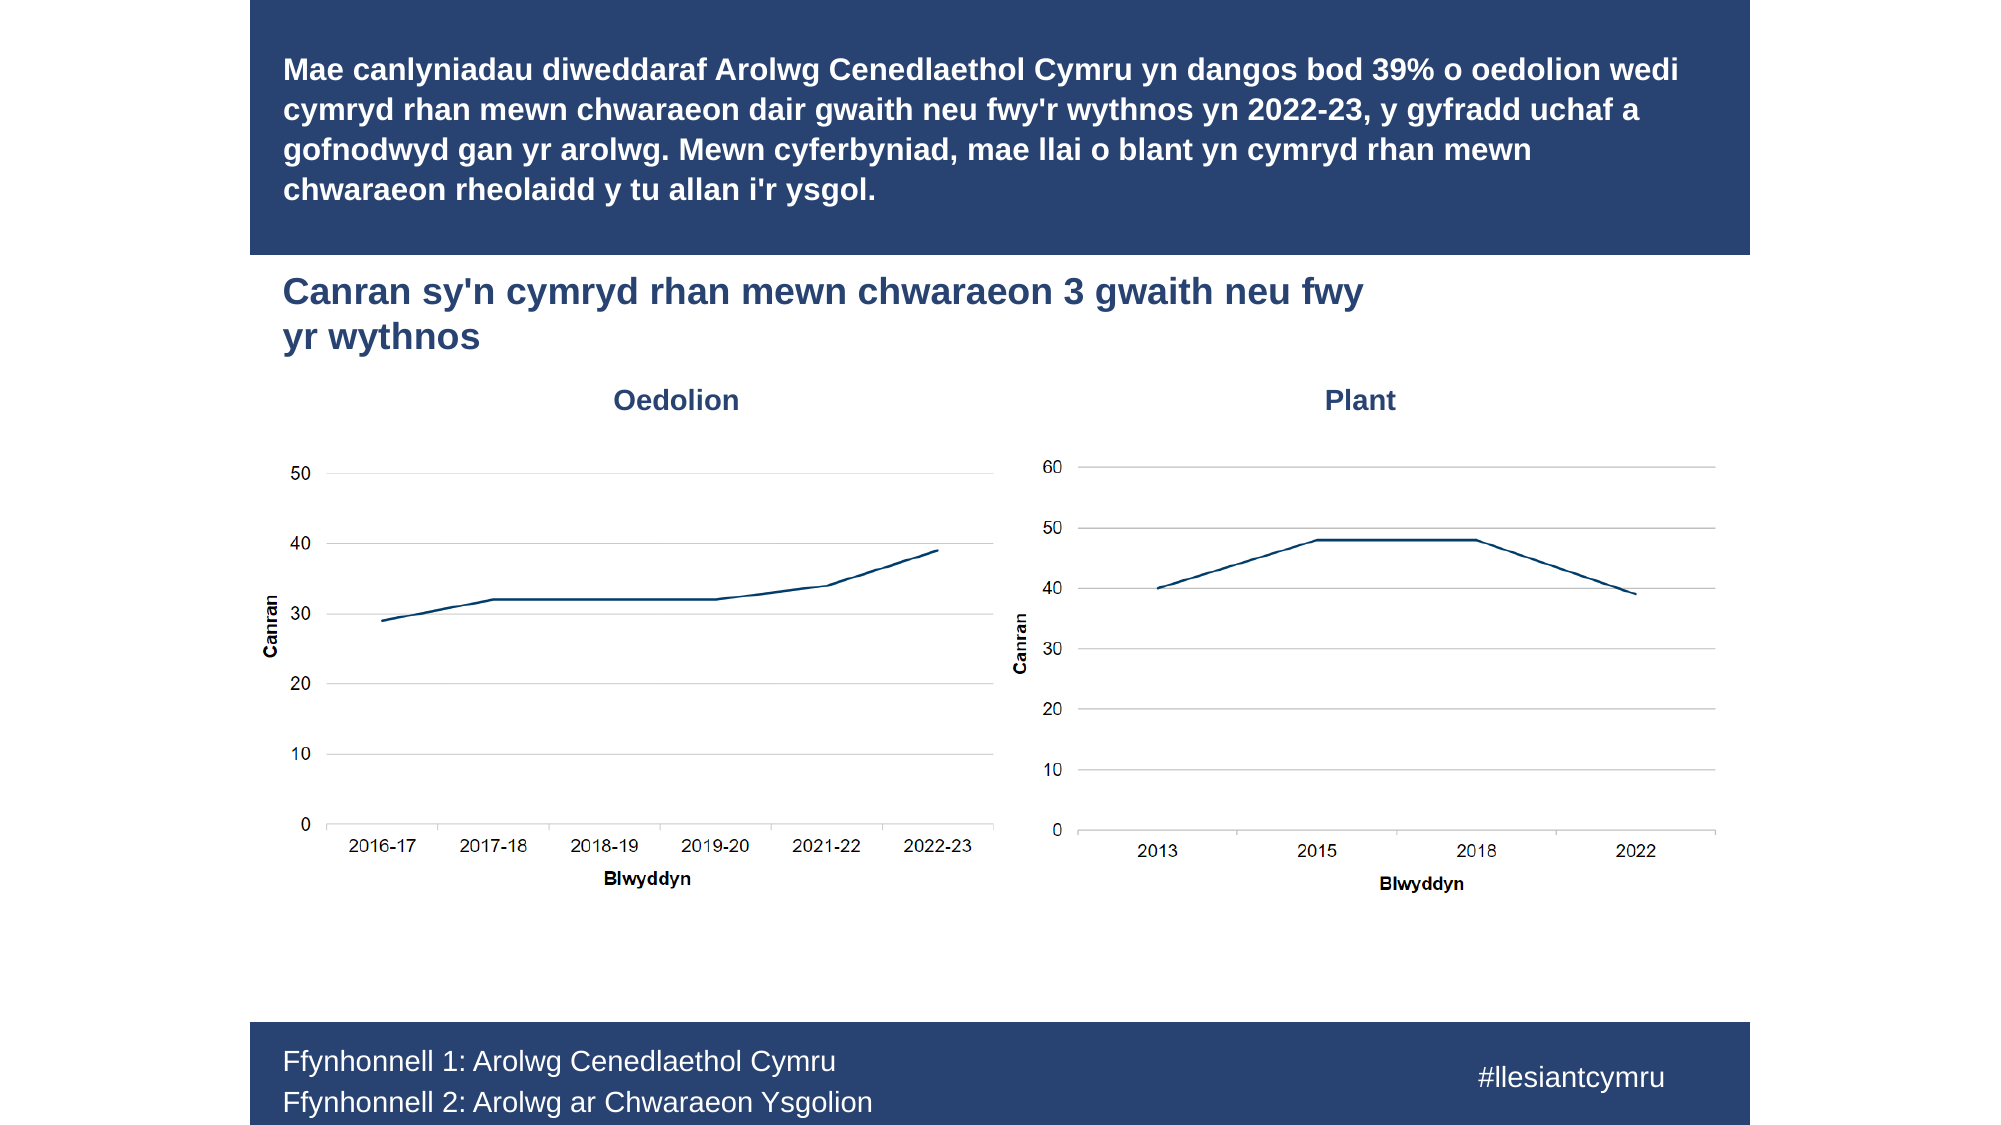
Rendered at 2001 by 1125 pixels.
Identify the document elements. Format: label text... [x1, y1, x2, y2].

text_box [250, 0, 1750, 255]
text_box [250, 1022, 1750, 1125]
text_box Plant [1309, 374, 1464, 425]
text_box Oedolion [598, 374, 773, 425]
title Mae canlyniadau diweddaraf Arolwg Cenedlaethol Cymru yn dangos bod 39% o oedolion wedi cymryd rhan mewn chwaraeon dair gwaith neu fwy'r wythnos yn 2022-23, y gyfradd uchaf a gofnodwyd gan yr arolwg. Mewn cyferbyniad, mae llai o blant yn cymryd rhan mewn chwaraeon rheolaidd y tu allan i'r ysgol. [232, 2, 1706, 252]
text_box Ffynhonnell 1: Arolwg Cenedlaethol Cymru Ffynhonnell 2: Arolwg ar Chwaraeon Ysgolion [268, 1035, 889, 1125]
picture [259, 451, 1734, 898]
text_box #llesiantcymru [1463, 1050, 1734, 1101]
text_box Canran sy'n cymryd rhan mewn chwaraeon 3 gwaith neu fwy yr wythnos [268, 260, 1425, 365]
